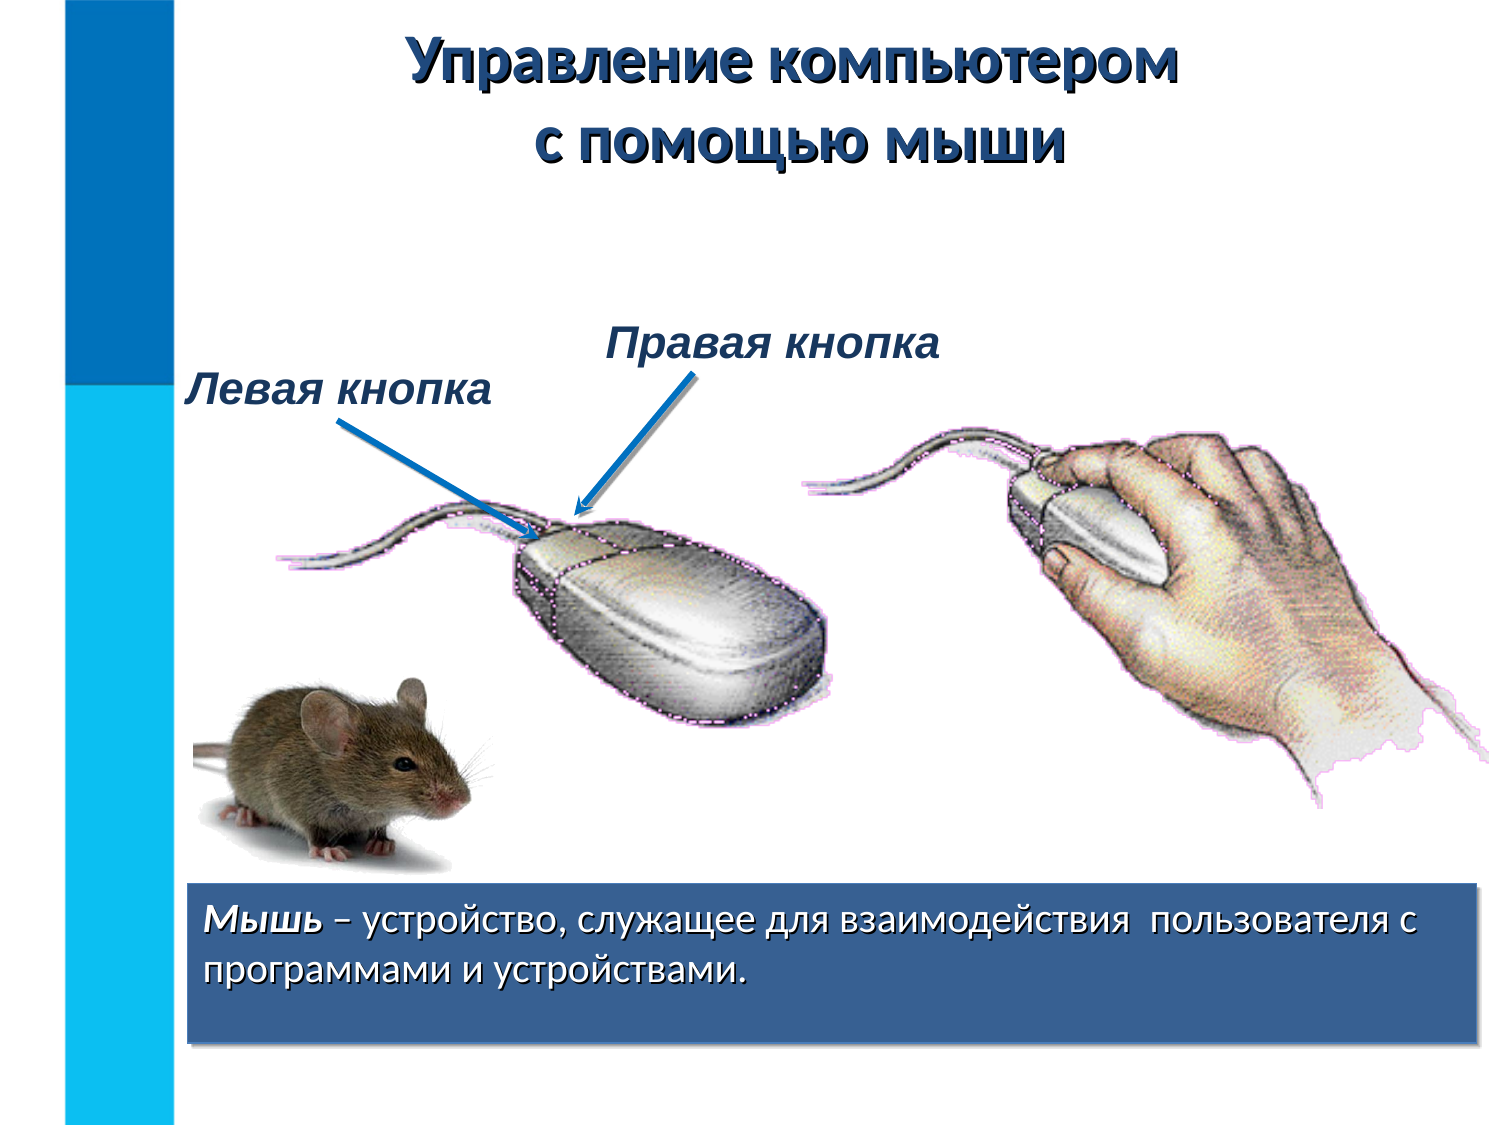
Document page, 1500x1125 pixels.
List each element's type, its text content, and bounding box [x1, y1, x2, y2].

picture [0, 0, 1500, 1125]
title Управление компьютером с помощью мыши [175, 0, 1425, 188]
text_box Левая кнопка [140, 351, 540, 423]
list Мышь – устройство, служащее для взаимодействия пользователя с программами и устройствами. [187, 883, 1477, 1043]
text_box Правая кнопка [574, 304, 973, 376]
